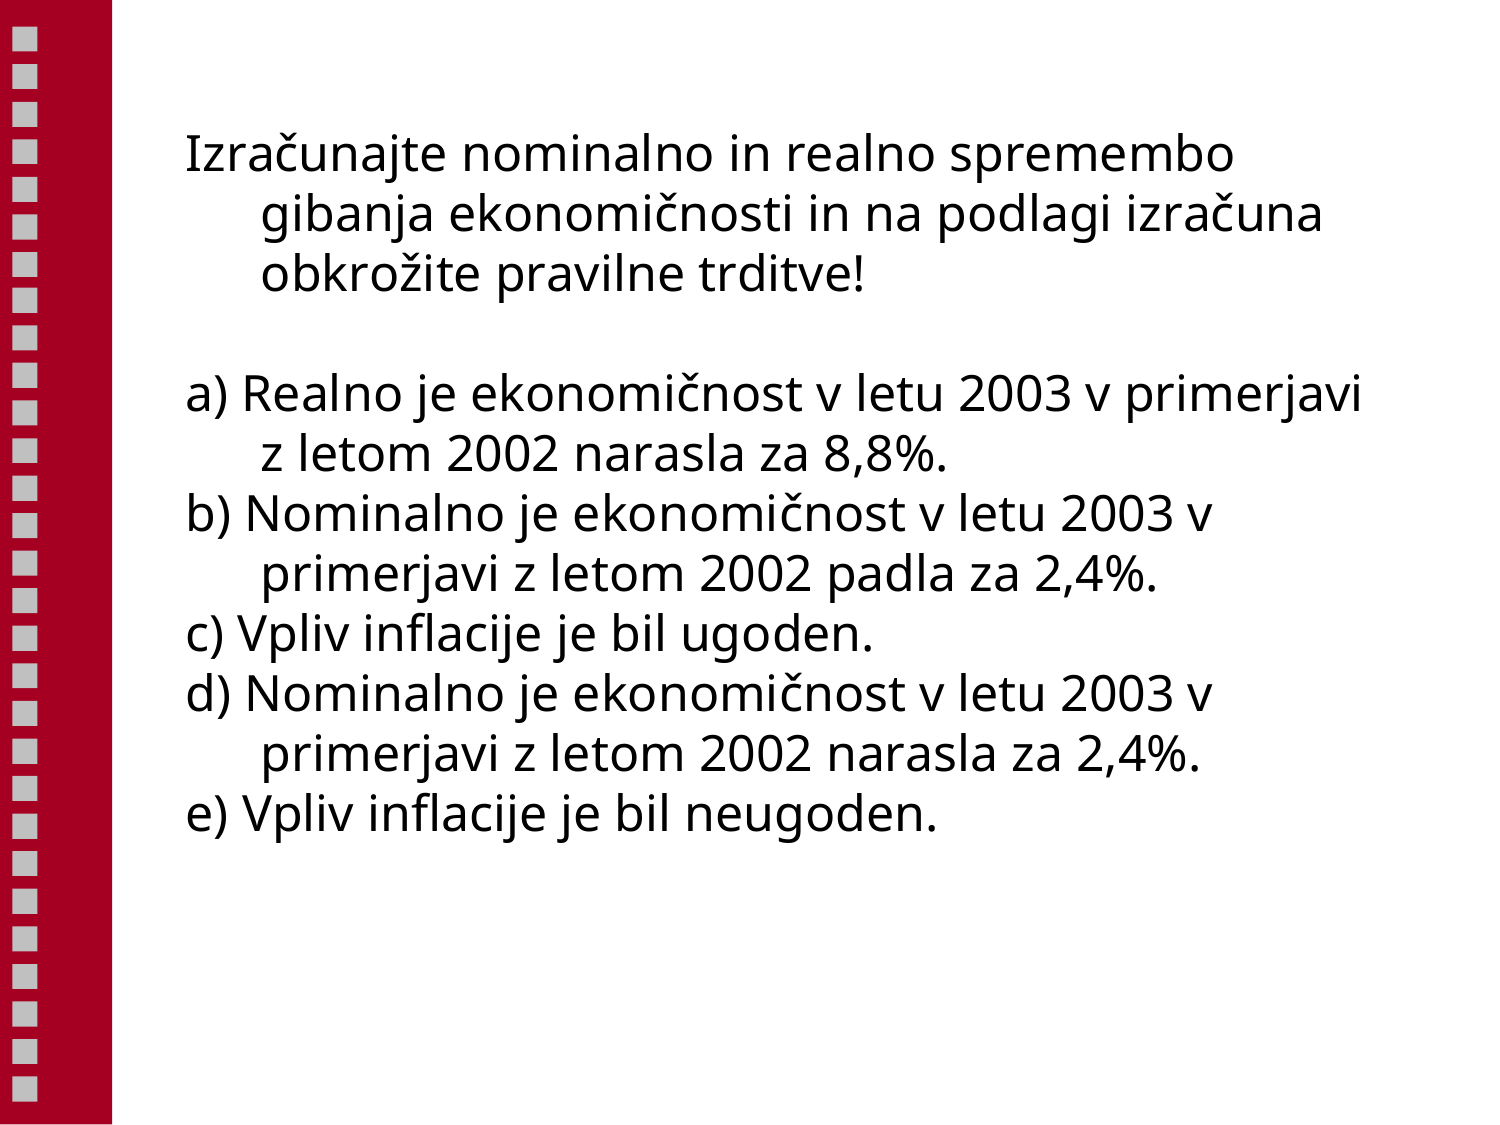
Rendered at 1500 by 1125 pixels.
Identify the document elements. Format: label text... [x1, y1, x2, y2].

text_box Izračunajte nominalno in realno spremembo gibanja ekonomičnosti in na podlagi izračuna obkrožite pravilne trditve! a) Realno je ekonomičnost v letu 2003 v primerjavi z letom 2002 narasla za 8,8%. b) Nominalno je ekonomičnost v letu 2003 v primerjavi z letom 2002 padla za 2,4%. c) Vpliv inflacije je bil ugoden. d) Nominalno je ekonomičnost v letu 2003 v primerjavi z letom 2002 narasla za 2,4%. e) Vpliv inflacije je bil neugoden. [171, 113, 1412, 849]
